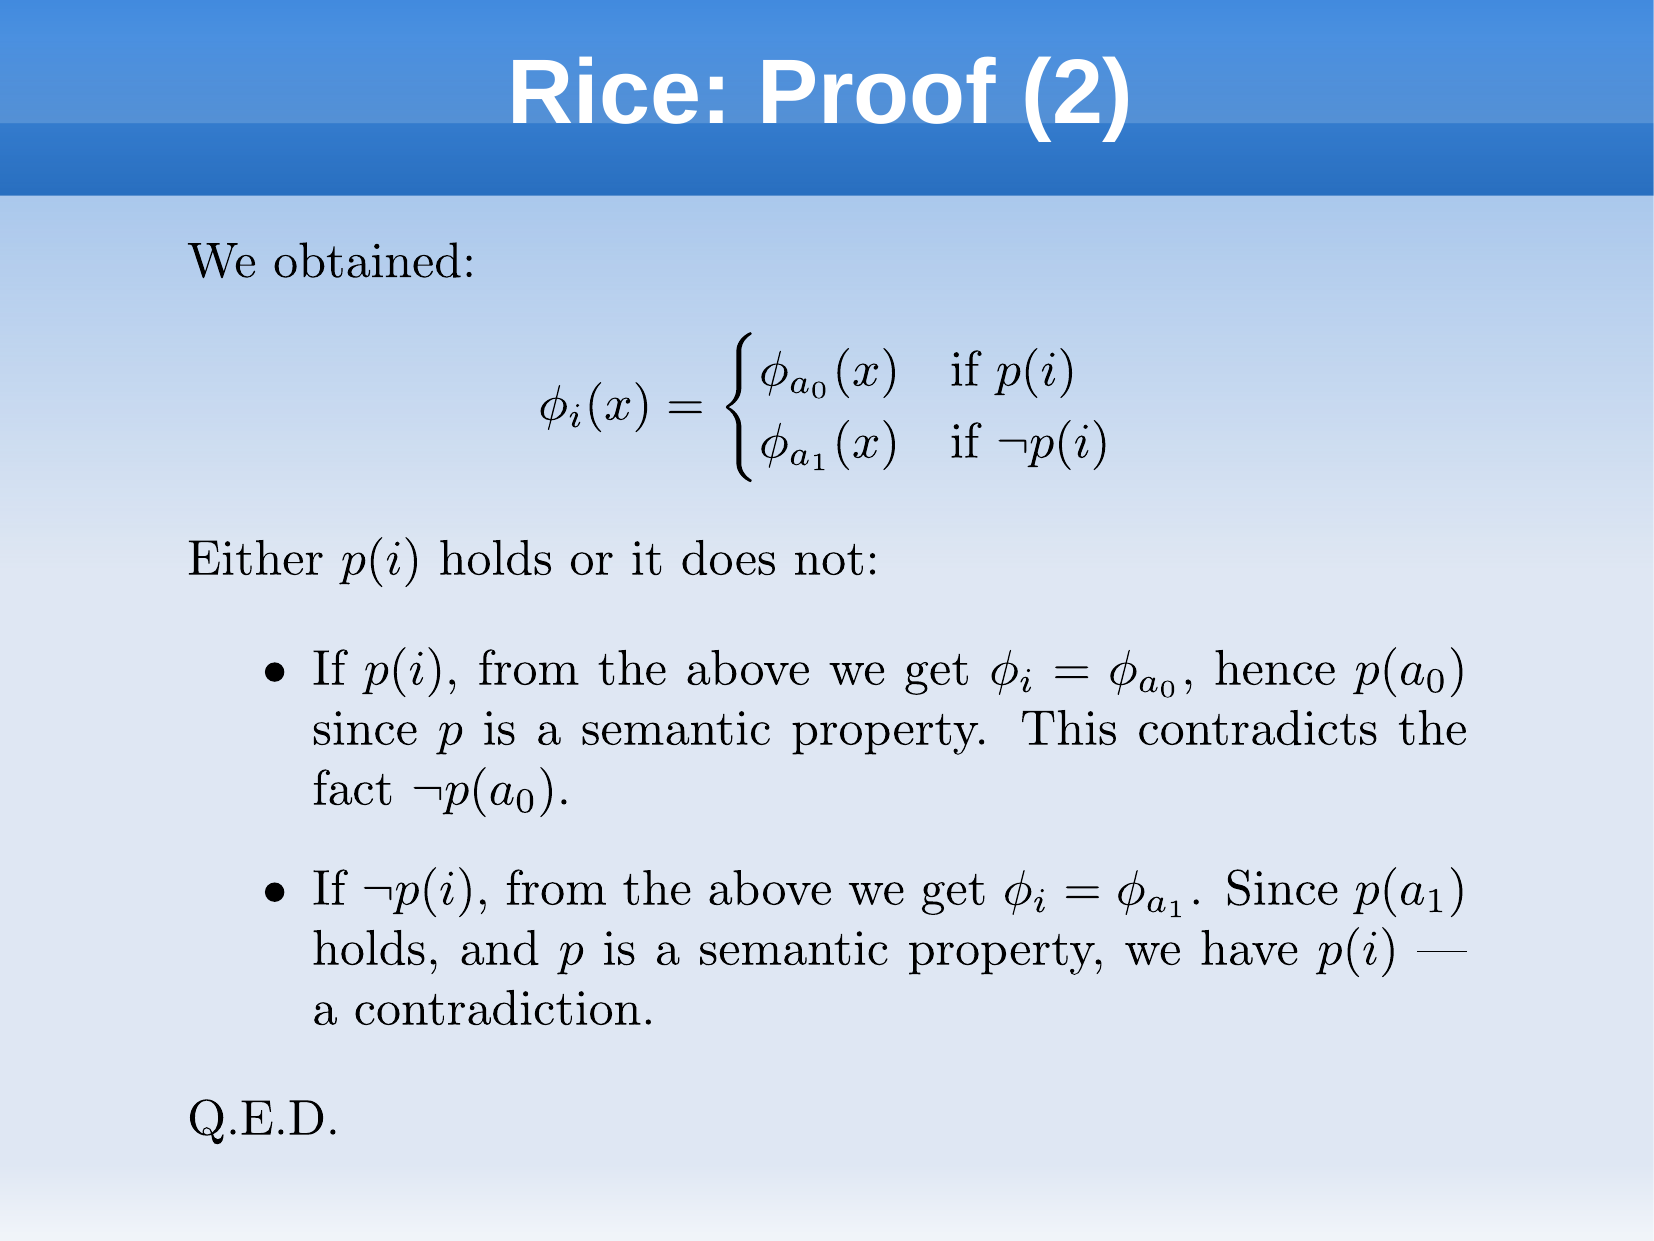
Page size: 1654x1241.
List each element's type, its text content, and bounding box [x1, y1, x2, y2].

picture [0, 0, 1654, 1241]
title Rice: Proof (2) [76, 0, 1565, 188]
